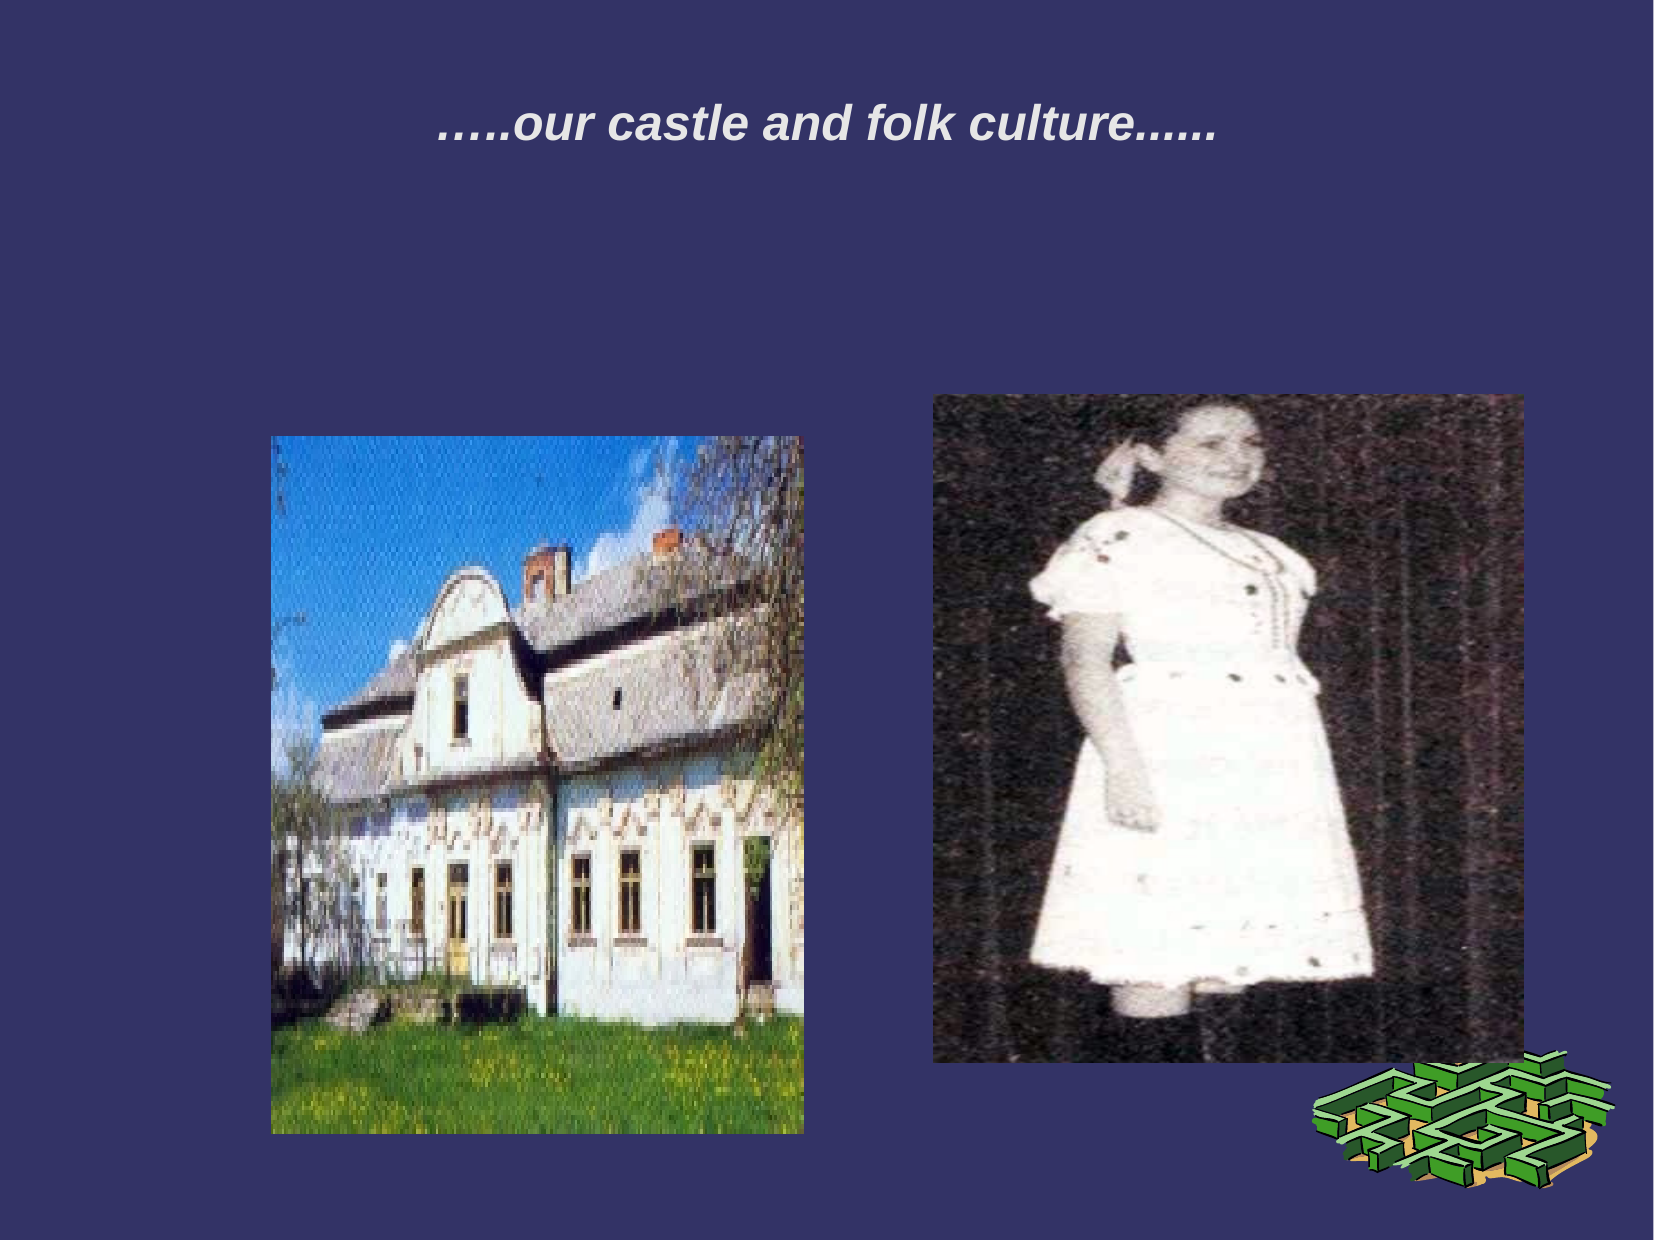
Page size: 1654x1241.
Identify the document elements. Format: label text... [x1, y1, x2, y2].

title …..our castle and folk culture...... [121, 19, 1534, 227]
picture [271, 436, 804, 1134]
picture [933, 394, 1524, 1063]
